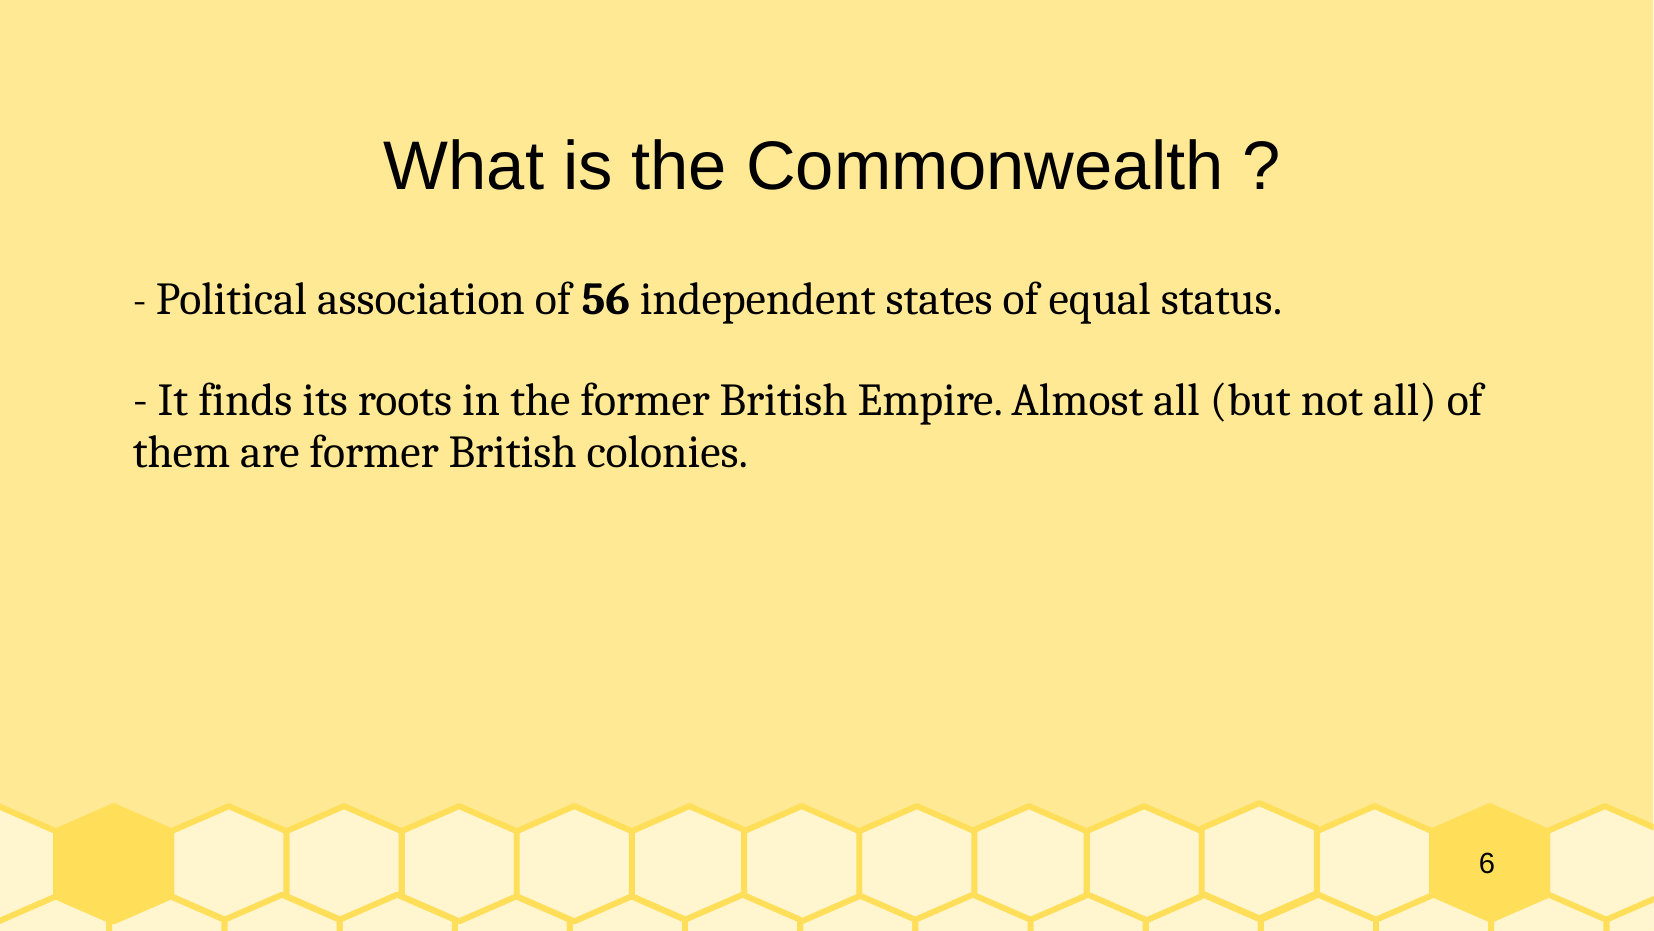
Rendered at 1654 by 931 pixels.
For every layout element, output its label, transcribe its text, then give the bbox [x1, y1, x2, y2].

title What is the Commonwealth ? [88, 66, 1577, 266]
text_box - Political association of 56 independent states of equal status. - It finds its roots in the former British Empire. Almost all (but not all) of them are former British colonies. [118, 265, 1561, 533]
